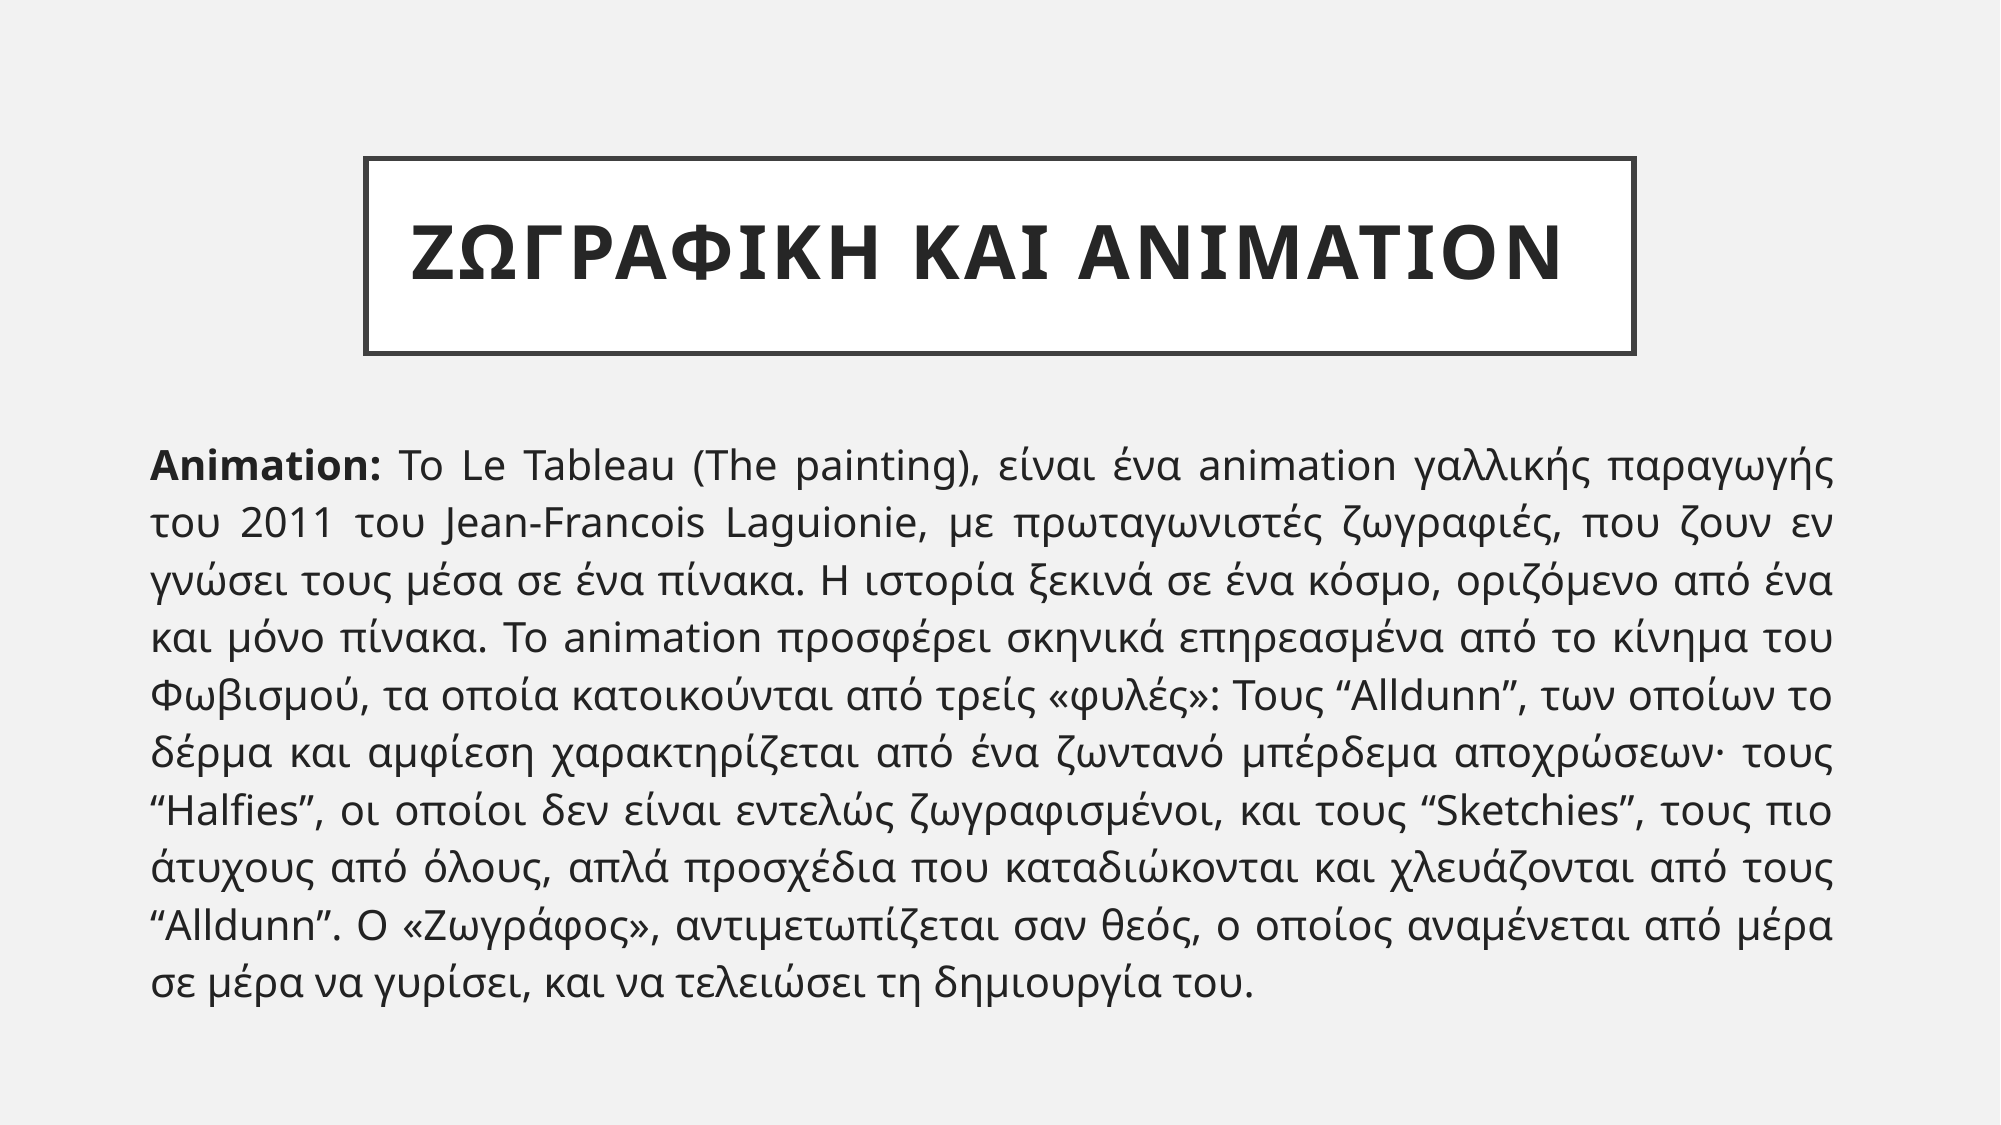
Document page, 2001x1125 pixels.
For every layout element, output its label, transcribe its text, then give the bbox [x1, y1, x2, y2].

list Animation: Το Le Tableau (The painting), είναι ένα animation γαλλικής παραγωγής του 2011 του Jean-Francois Laguionie, με πρωταγωνιστές ζωγραφιές, που ζουν εν γνώσει τους μέσα σε ένα πίνακα. Η ιστορία ξεκινά σε ένα κόσμο, οριζόμενο από ένα και μόνο πίνακα. Το animation προσφέρει σκηνικά επηρεασμένα από το κίνημα του Φωβισμού, τα οποία κατοικούνται από τρείς «φυλές»: Τους “Alldunn”, των οποίων το δέρμα και αμφίεση χαρακτηρίζεται από ένα ζωντανό μπέρδεμα αποχρώσεων· τους “Halfies”, οι οποίοι δεν είναι εντελώς ζωγραφισμένοι, και τους “Sketchies”, τους πιο άτυχους από όλους, απλά προσχέδια που καταδιώκονται και χλευάζονται από τους “Alldunn”. O «Ζωγράφος», αντιμετωπίζεται σαν θεός, ο οποίος αναμένεται από μέρα σε μέρα να γυρίσει, και να τελειώσει τη δημιουργία του. [135, 423, 1850, 933]
title Ζωγραφικη και animation [366, 158, 1634, 354]
